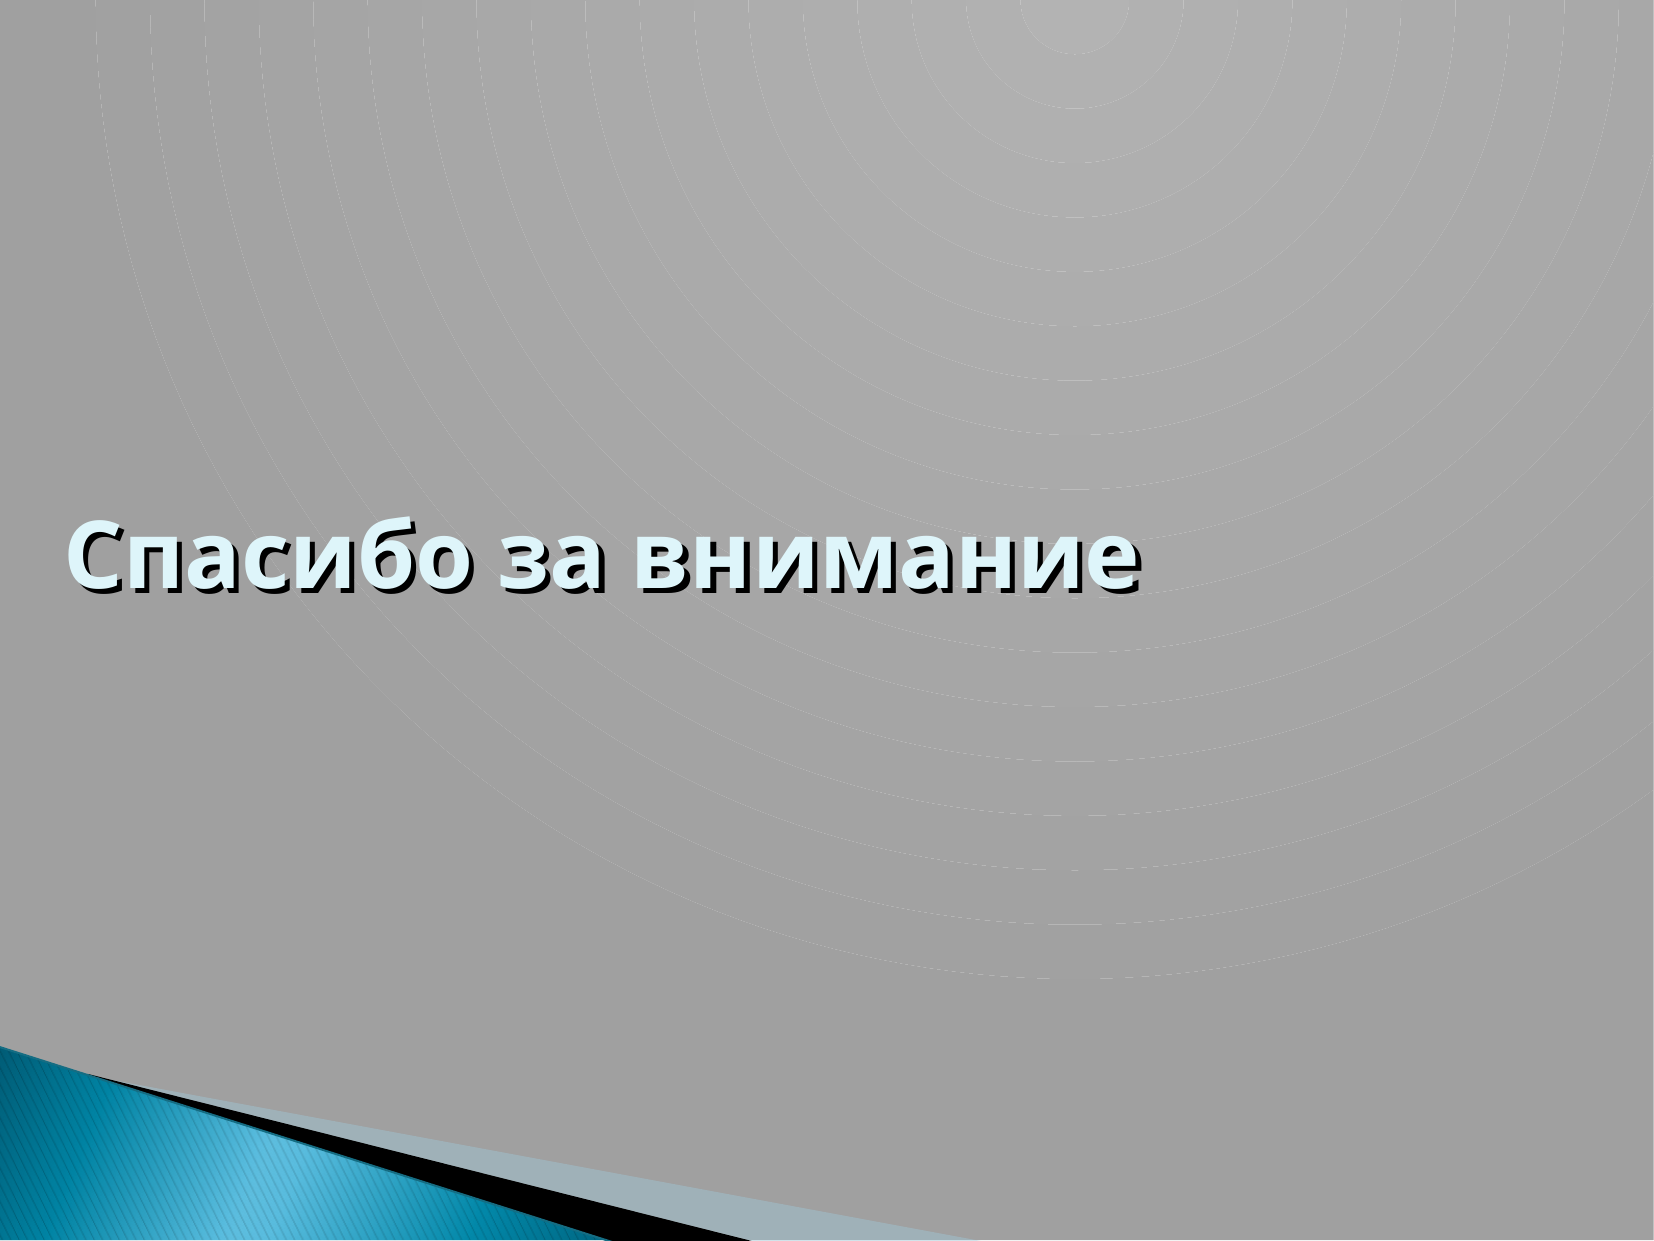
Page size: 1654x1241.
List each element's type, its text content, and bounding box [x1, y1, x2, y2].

title Спасибо за внимание [47, 0, 1536, 1103]
